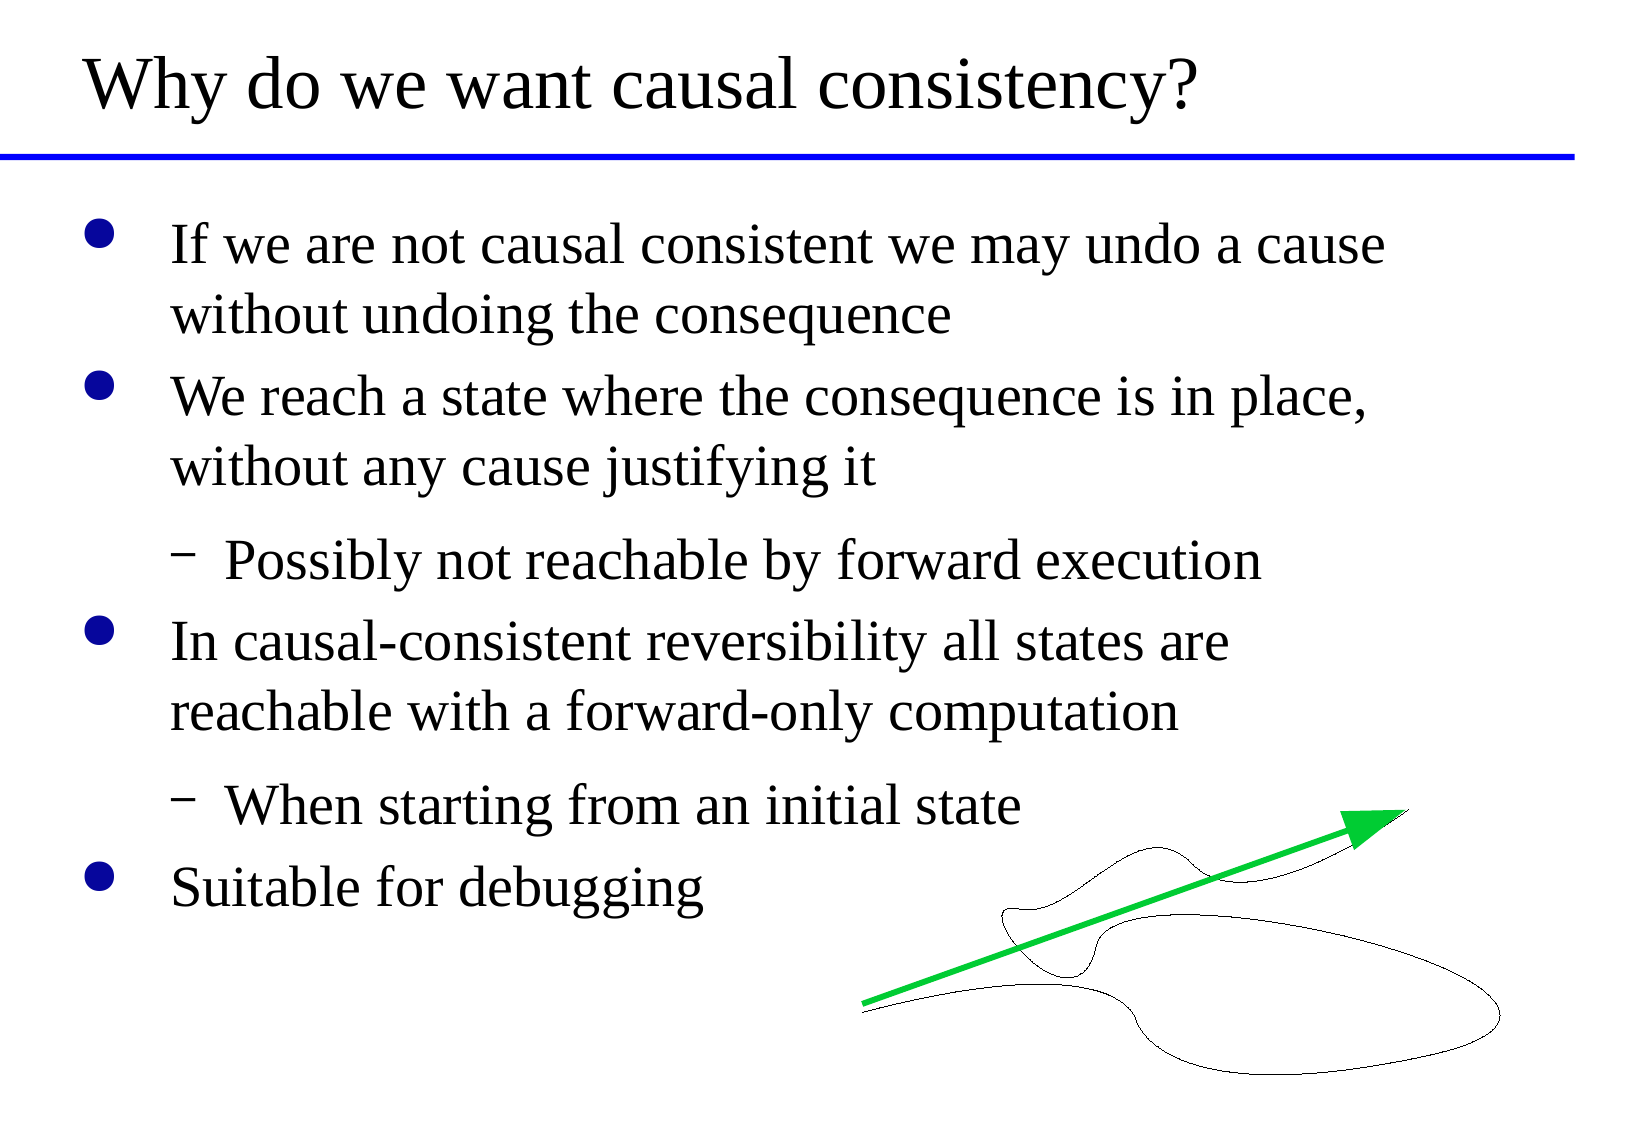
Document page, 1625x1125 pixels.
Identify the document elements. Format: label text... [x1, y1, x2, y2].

title Why do we want causal consistency? [67, 27, 1544, 131]
list If we are not causal consistent we may undo a cause without undoing the consequence We reach a state where the consequence is in place, without any cause justifying it Possibly not reachable by forward execution In causal-consistent reversibility all states are reachable with a forward-only computation When starting from an initial state Suitable for debugging [67, 198, 1478, 1061]
